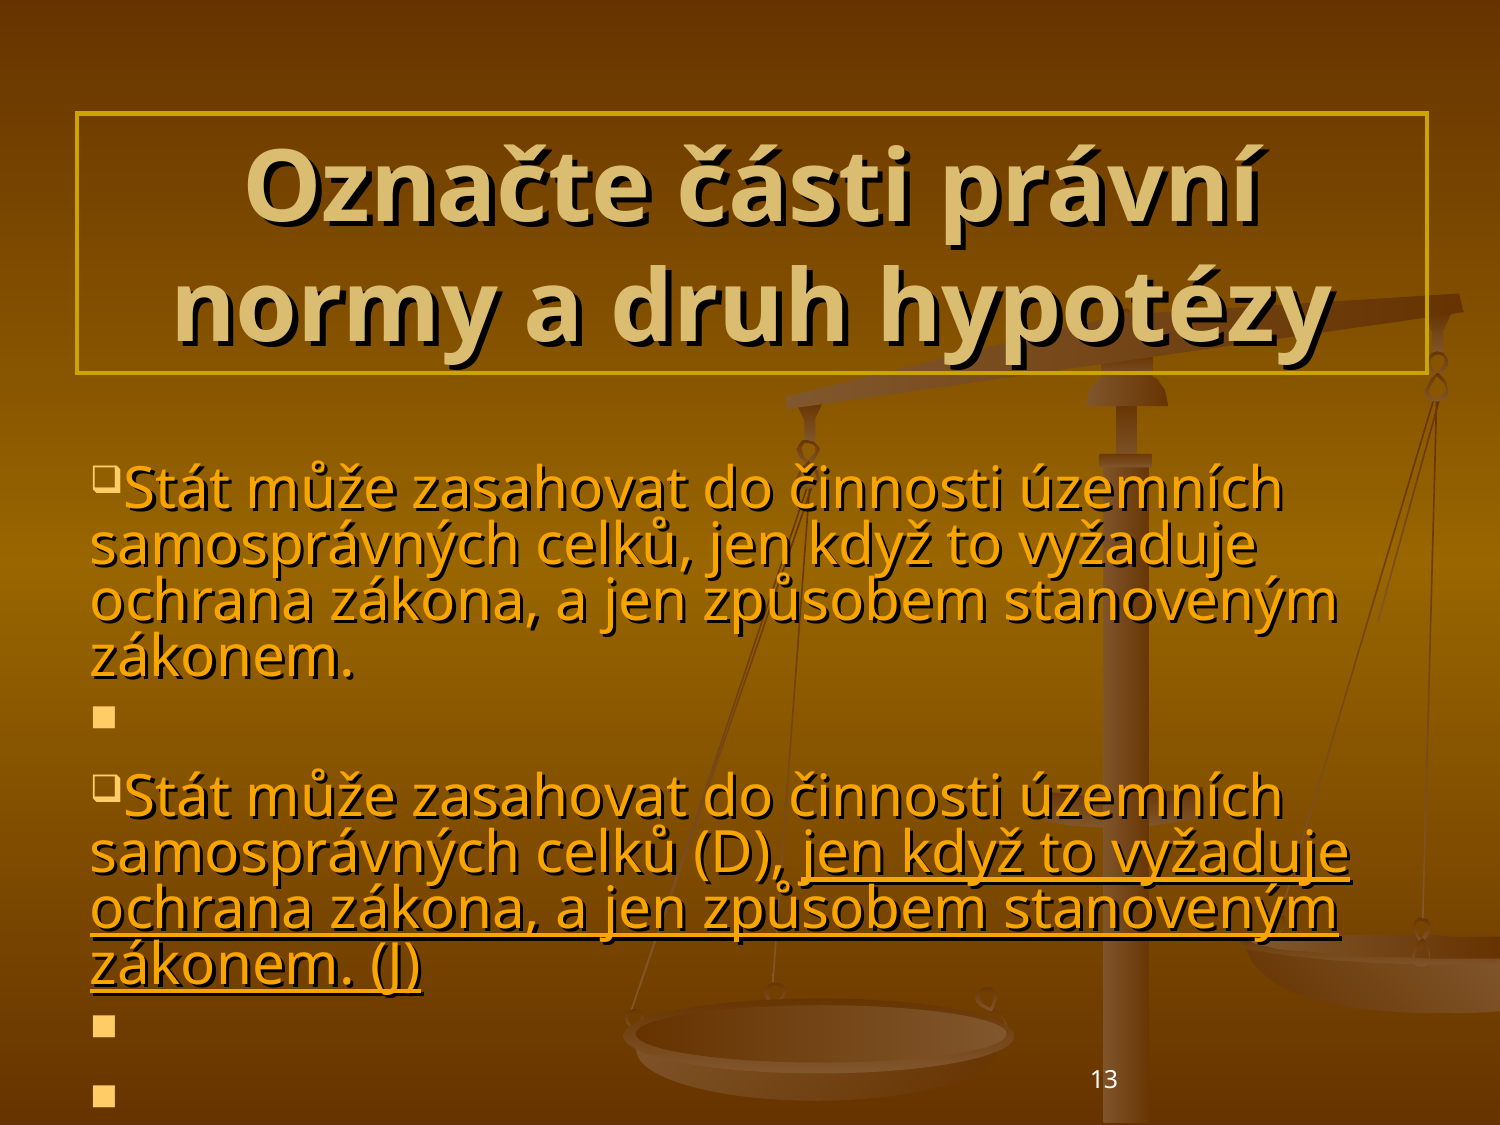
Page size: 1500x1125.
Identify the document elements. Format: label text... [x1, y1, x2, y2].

list Stát může zasahovat do činnosti územních samosprávných celků, jen když to vyžaduje ochrana zákona, a jen způsobem stanoveným zákonem. Stát může zasahovat do činnosti územních samosprávných celků (D), jen když to vyžaduje ochrana zákona, a jen způsobem stanoveným zákonem. (J) [75, 456, 1426, 1125]
title Označte části právní normy a druh hypotézy [76, 113, 1427, 373]
